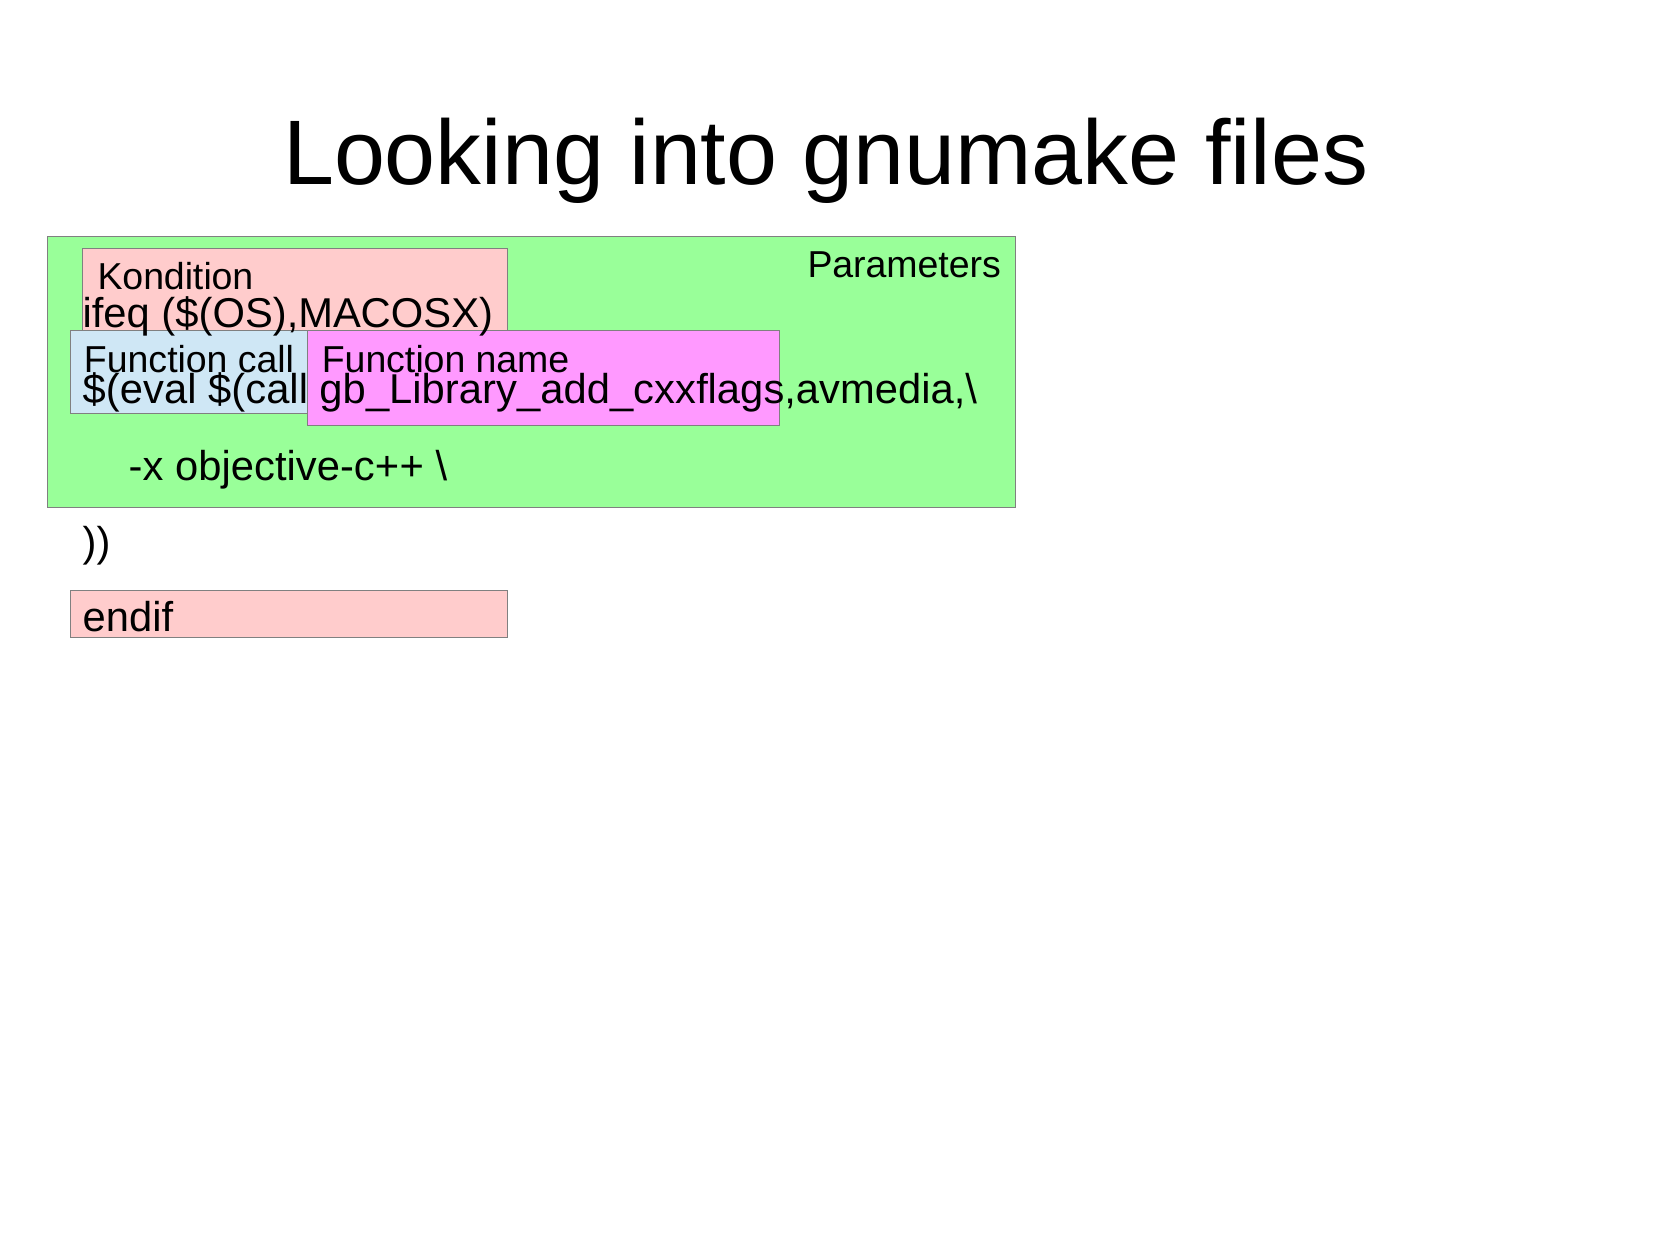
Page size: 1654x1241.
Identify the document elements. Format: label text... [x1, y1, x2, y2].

text_box Parameters [47, 236, 1016, 508]
text_box Function call [70, 330, 82, 414]
list ifeq ($(OS),MACOSX) $(eval $(call gb_Library_add_cxxflags,avmedia,\ -x objective-c++ \ )) endif [82, 290, 1571, 641]
title Looking into gnumake files [82, 49, 1571, 257]
text_box Kondition [82, 248, 508, 290]
text_box [70, 590, 82, 638]
